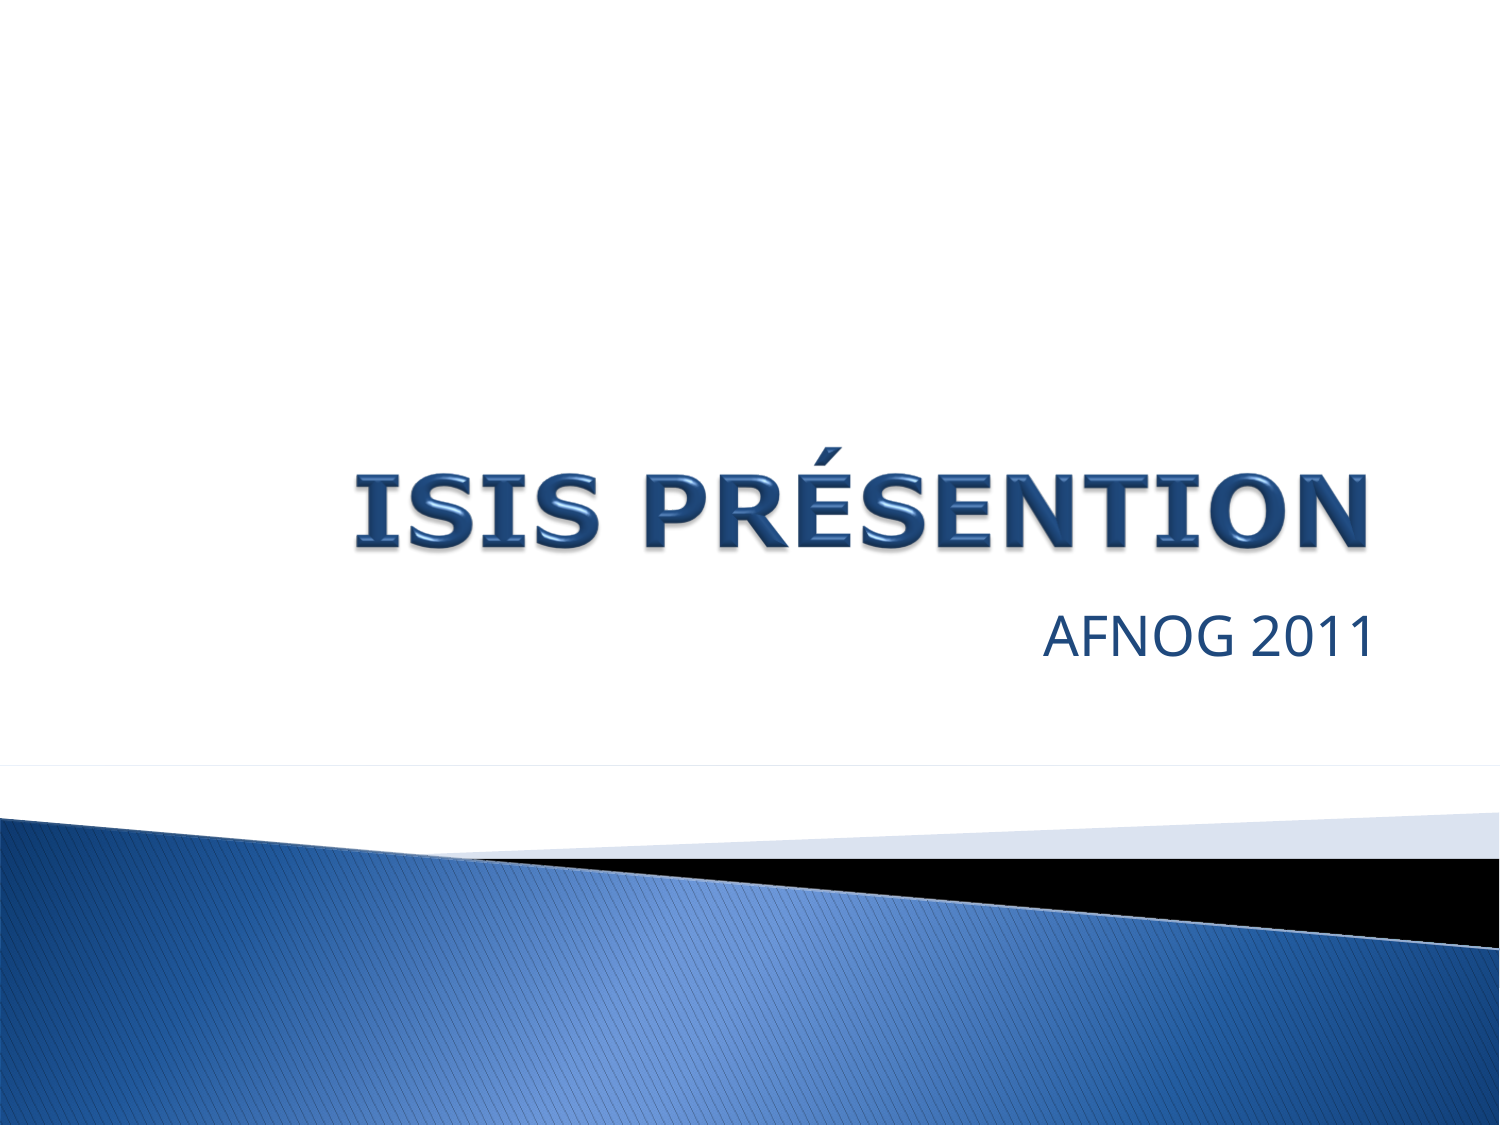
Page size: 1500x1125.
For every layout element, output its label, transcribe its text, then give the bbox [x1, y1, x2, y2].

picture [0, 817, 1500, 1125]
text_box [111, 275, 1389, 584]
text_box AFNOG 2011 [112, 592, 1388, 790]
